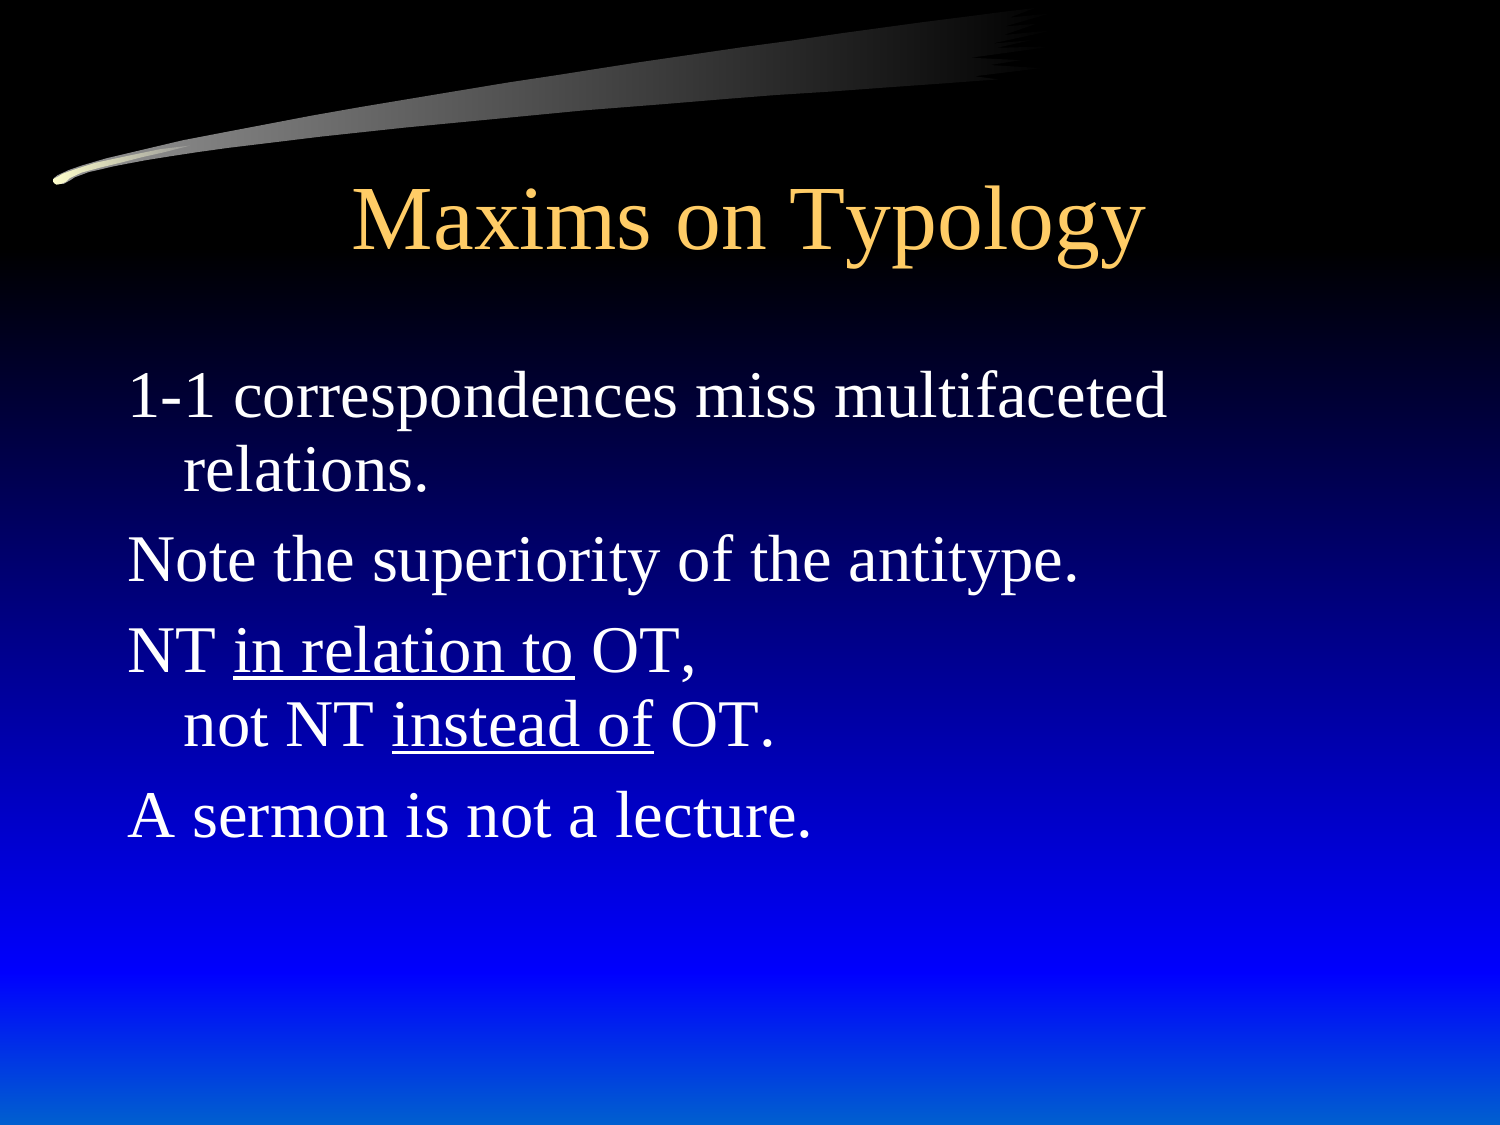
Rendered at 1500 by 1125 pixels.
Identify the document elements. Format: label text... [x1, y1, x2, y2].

list 1-1 correspondences miss multifaceted relations. Note the superiority of the antitype. NT in relation to OT, not NT instead of OT. A sermon is not a lecture. [112, 350, 1438, 1026]
title Maxims on Typology [112, 124, 1388, 313]
